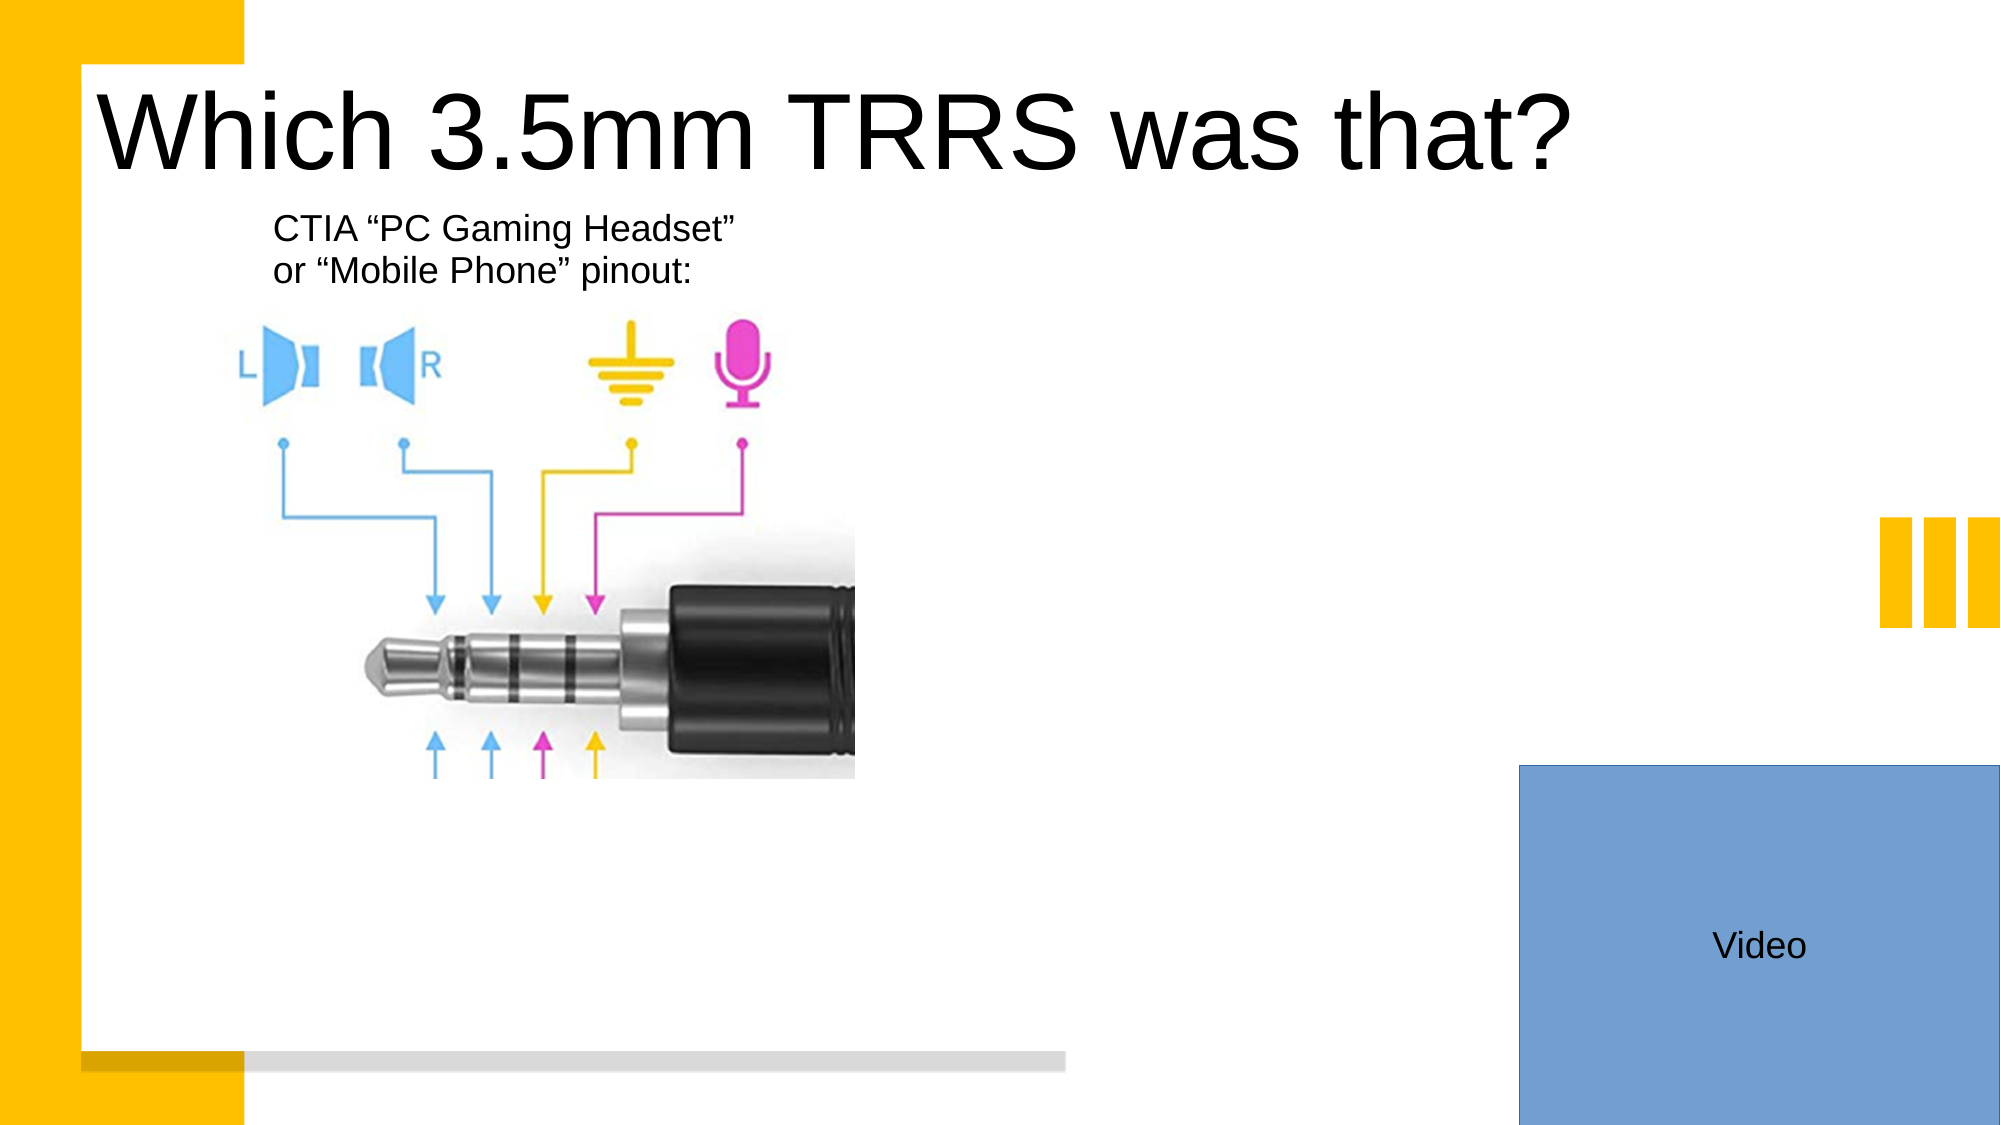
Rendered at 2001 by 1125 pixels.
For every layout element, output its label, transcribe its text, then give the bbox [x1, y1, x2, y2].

text_box Video [1519, 765, 2000, 1125]
picture [210, 299, 855, 779]
text_box [0, 0, 2000, 1125]
text_box Which 3.5mm TRRS was that? [81, 64, 1921, 201]
text_box CTIA “PC Gaming Headset” or “Mobile Phone” pinout: [258, 200, 751, 299]
